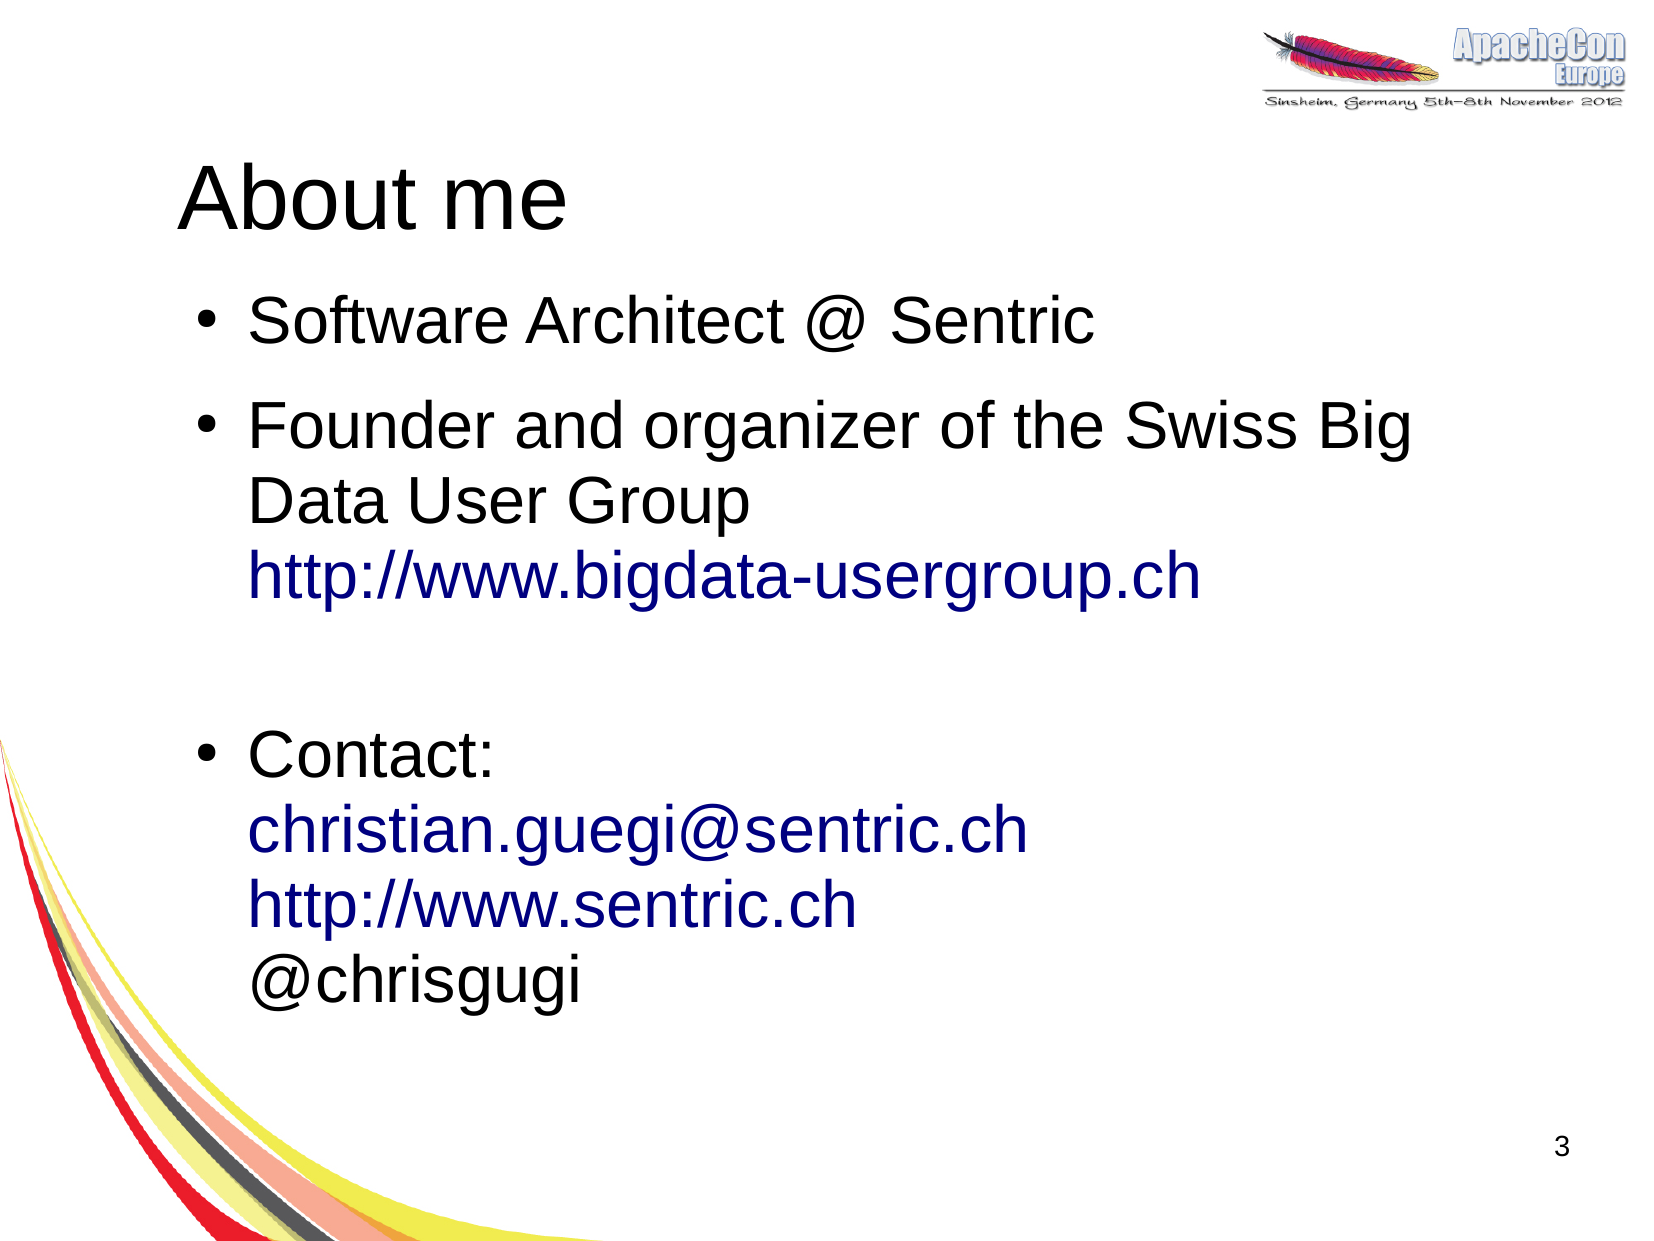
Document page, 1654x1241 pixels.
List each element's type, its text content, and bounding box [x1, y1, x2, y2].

list Software Architect @ Sentric Founder and organizer of the Swiss Big Data User Group http://www.bigdata-usergroup.ch Contact: christian.guegi@sentric.ch http://www.sentric.ch @chrisgugi [177, 283, 1535, 1015]
title About me [177, 141, 1535, 254]
picture [0, 0, 1653, 1241]
